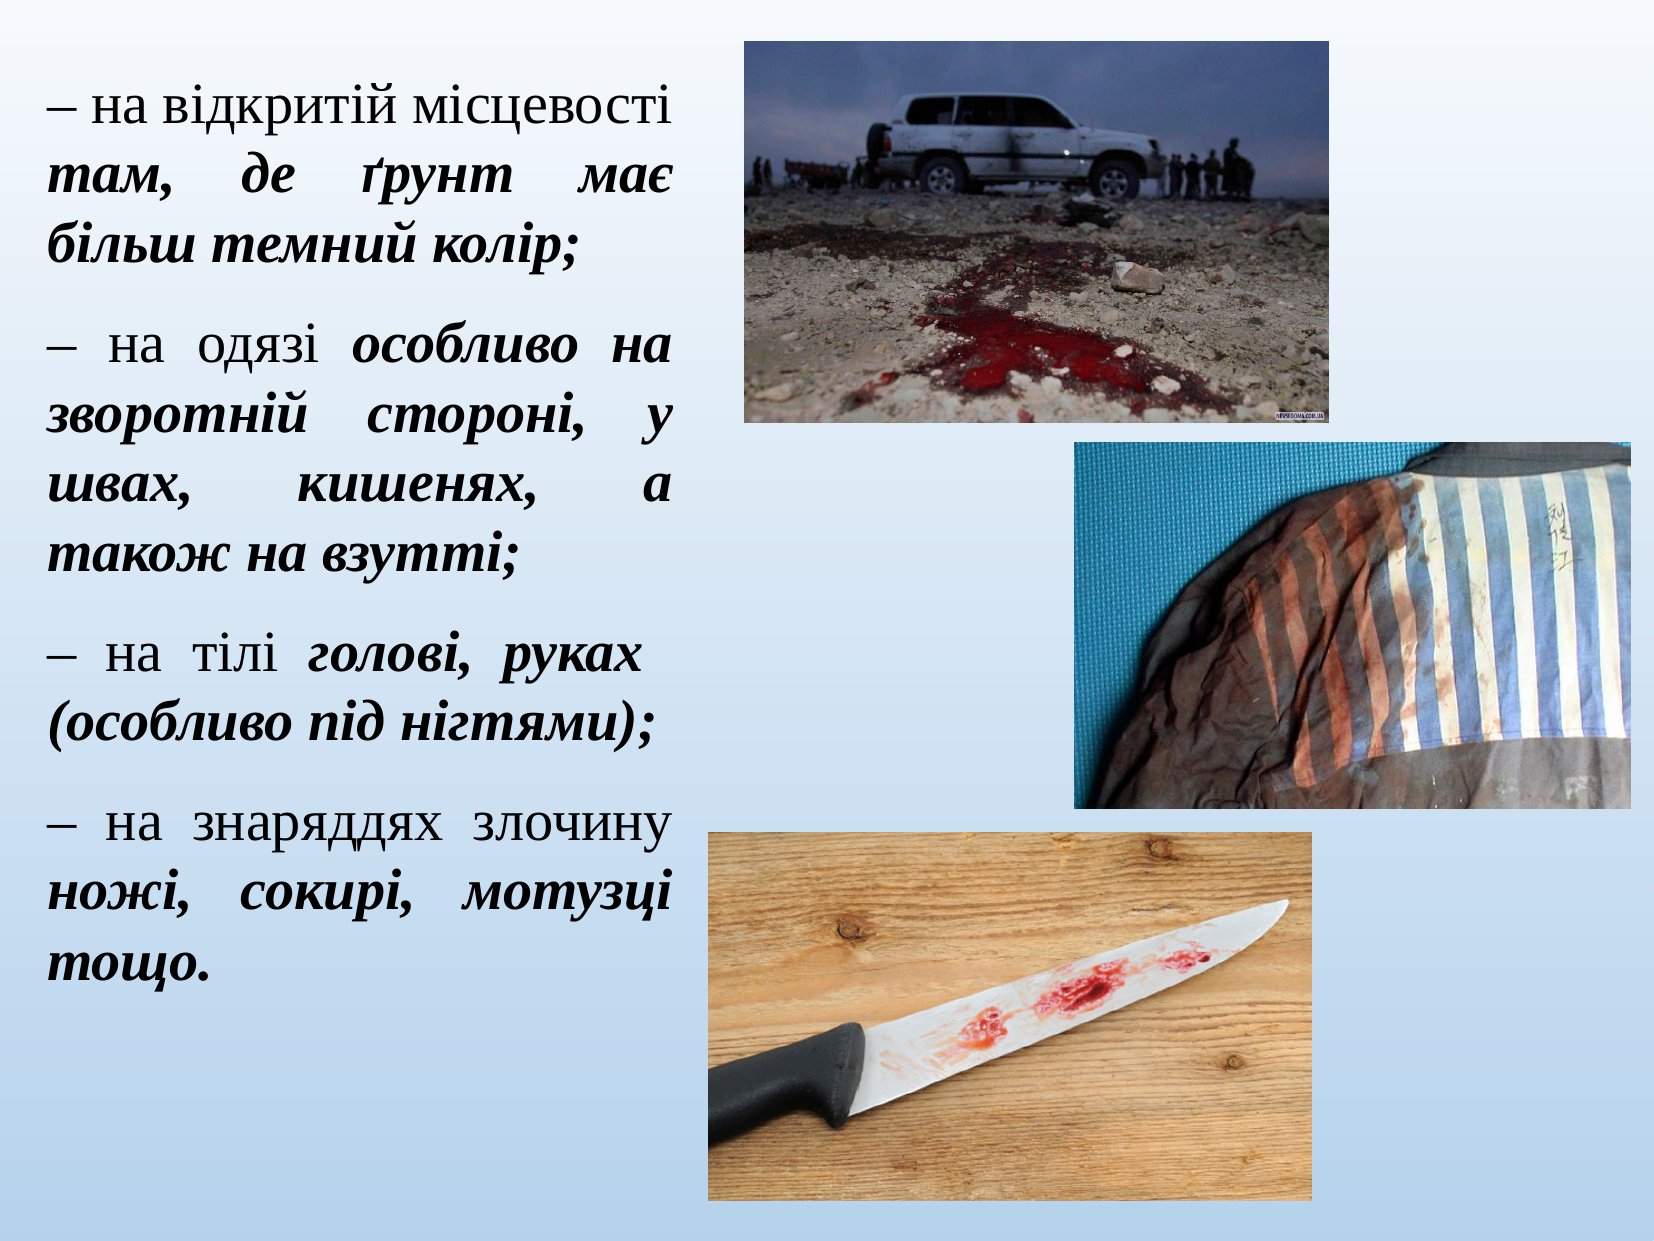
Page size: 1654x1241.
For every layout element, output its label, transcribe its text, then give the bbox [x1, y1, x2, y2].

picture [744, 41, 1329, 423]
picture [1074, 442, 1631, 809]
list – на відкритій місцевості там, де ґрунт має більш темний колір; – на одязі особливо на зворотній стороні, у швах, кишенях, а також на взутті; – на тілі голові, руках (особливо під нігтями); – на знаряддях злочину ножі, сокирі, мотузці тощо. [47, 64, 674, 1176]
picture [708, 832, 1312, 1201]
